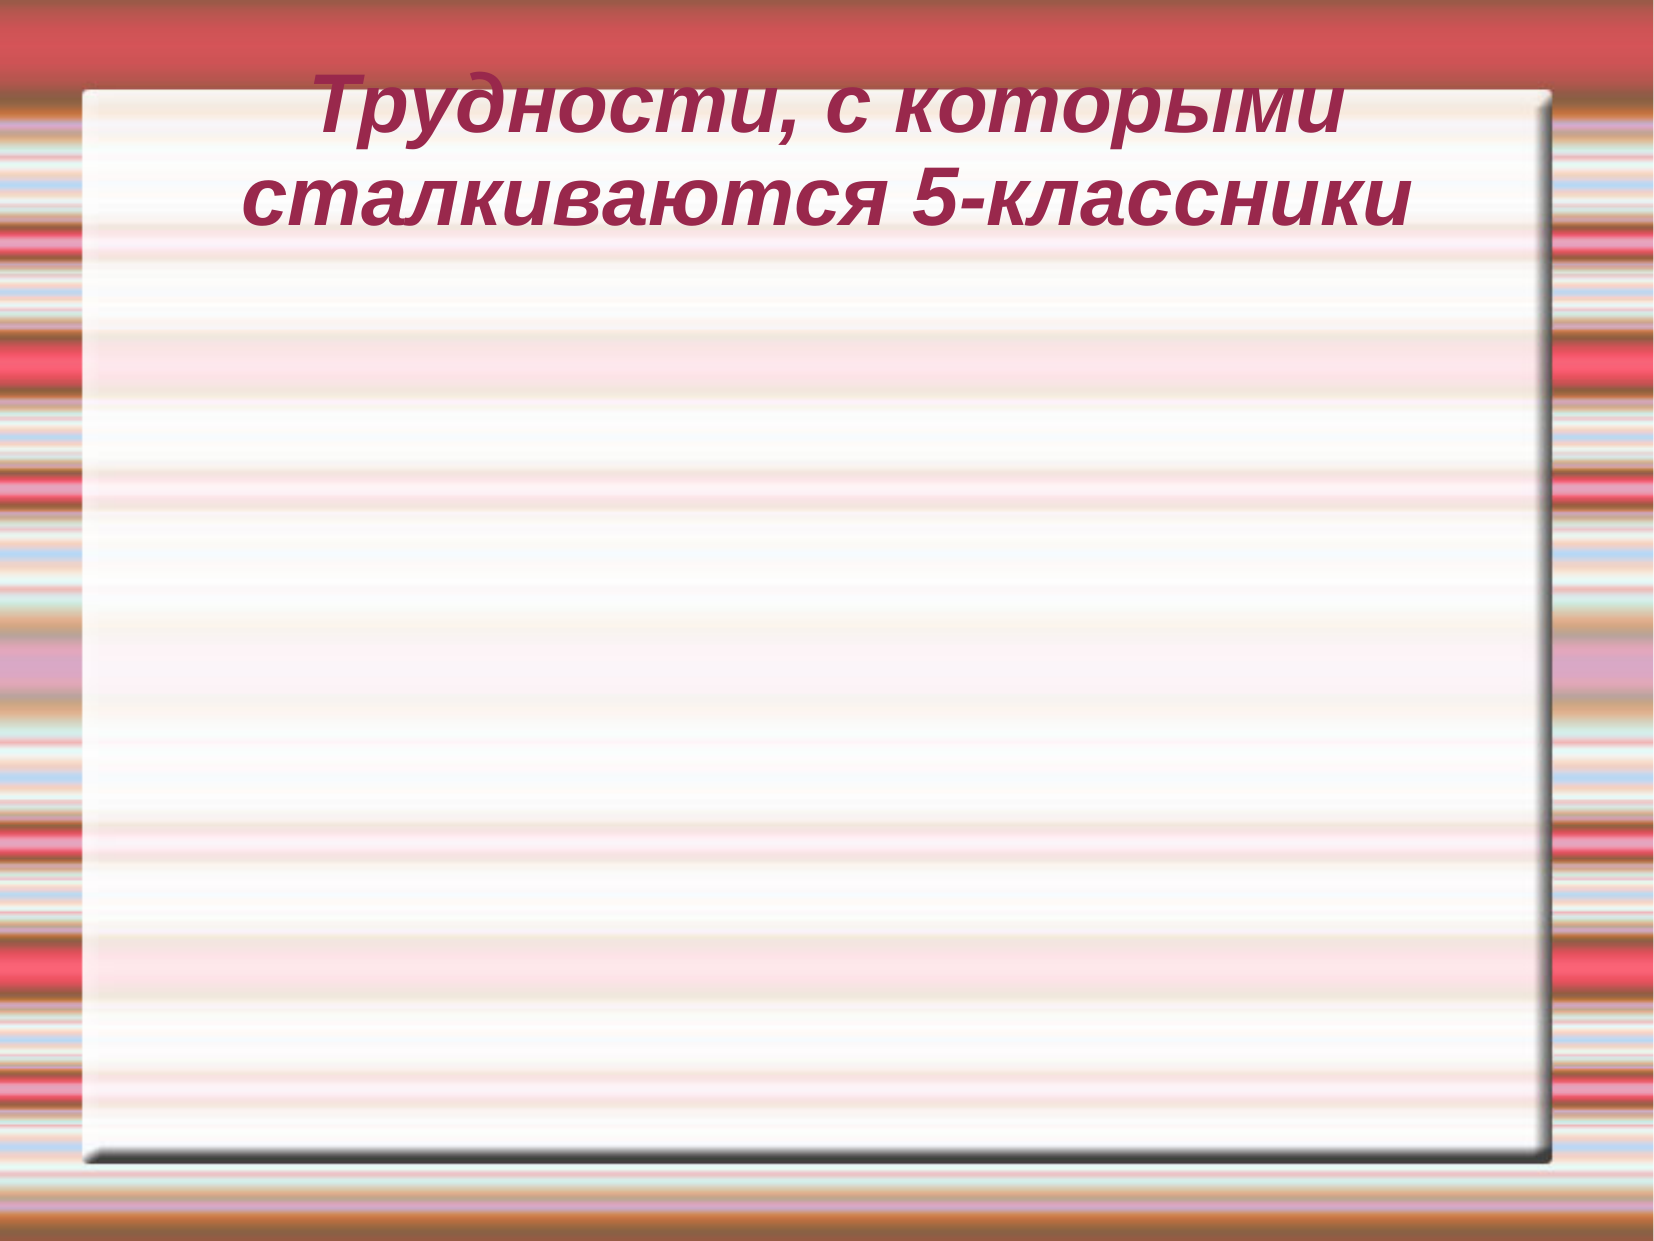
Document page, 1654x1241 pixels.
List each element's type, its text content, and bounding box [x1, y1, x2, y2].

picture [0, 0, 1654, 1241]
title Трудности, с которыми сталкиваются 5-классники [121, 53, 1534, 247]
